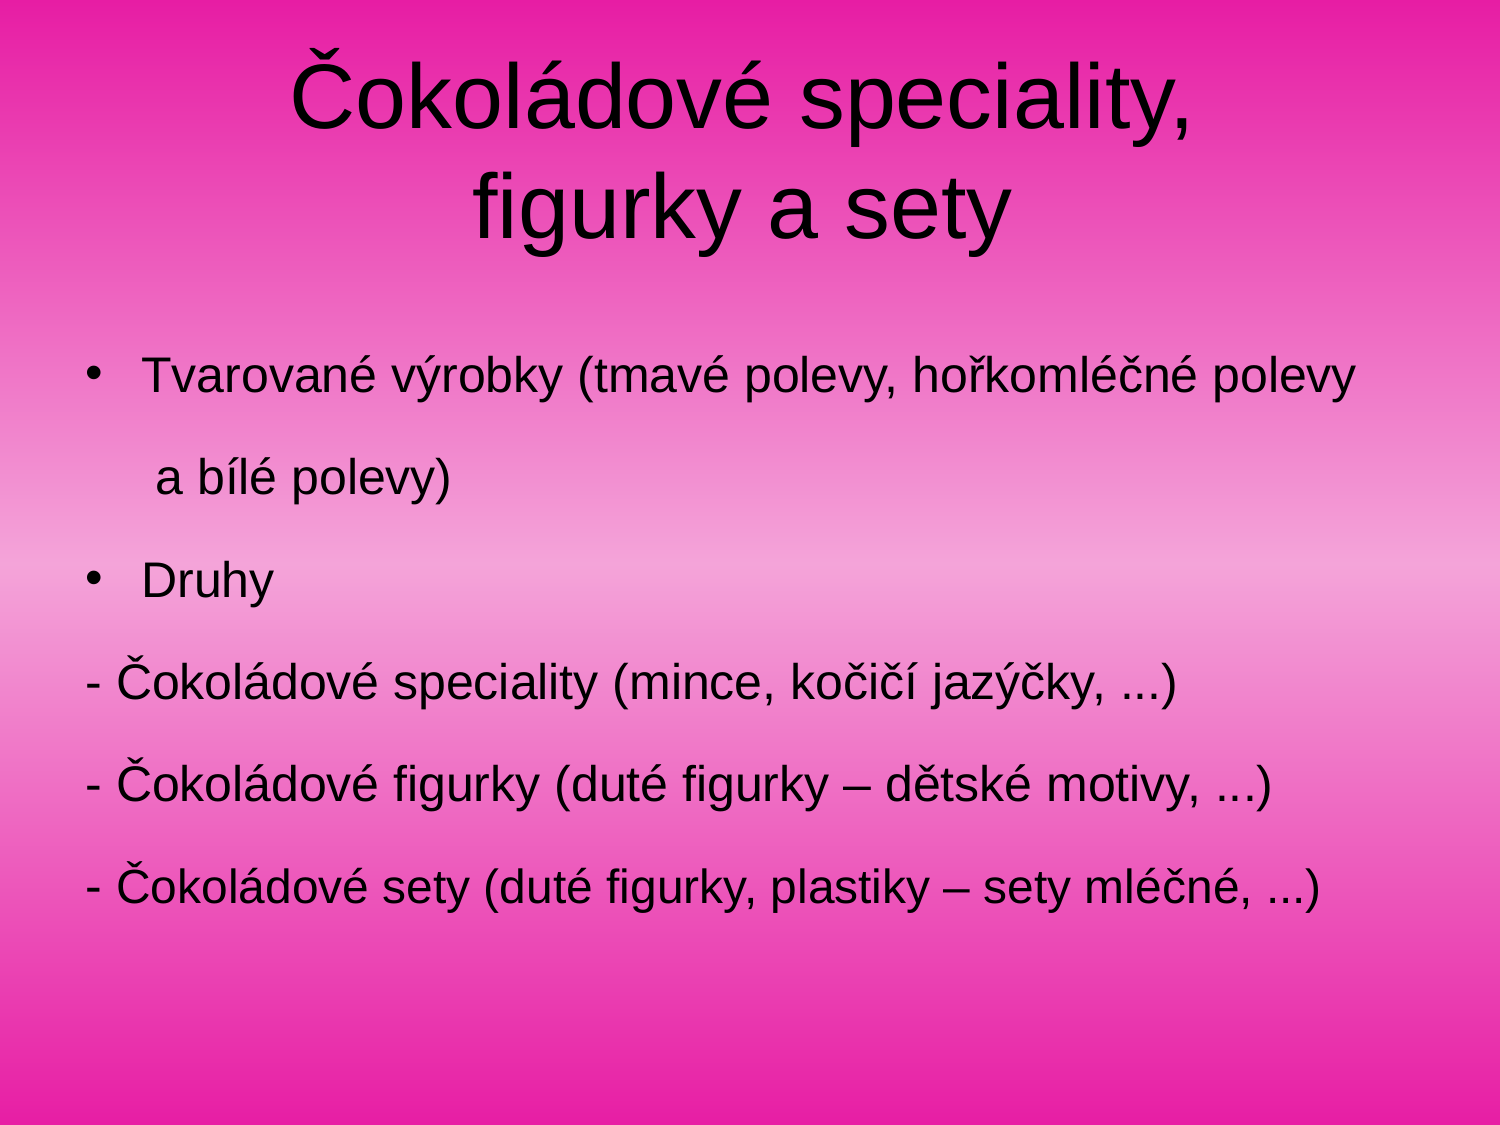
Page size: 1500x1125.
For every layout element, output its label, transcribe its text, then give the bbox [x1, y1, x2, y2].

list Tvarované výrobky (tmavé polevy, hořkomléčné polevy a bílé polevy) Druhy - Čokoládové speciality (mince, kočičí jazýčky, ...) - Čokoládové figurky (duté figurky – dětské motivy, ...) - Čokoládové sety (duté figurky, plastiky – sety mléčné, ...) [70, 304, 1430, 1079]
title Čokoládové speciality, figurky a sety [105, 28, 1381, 264]
